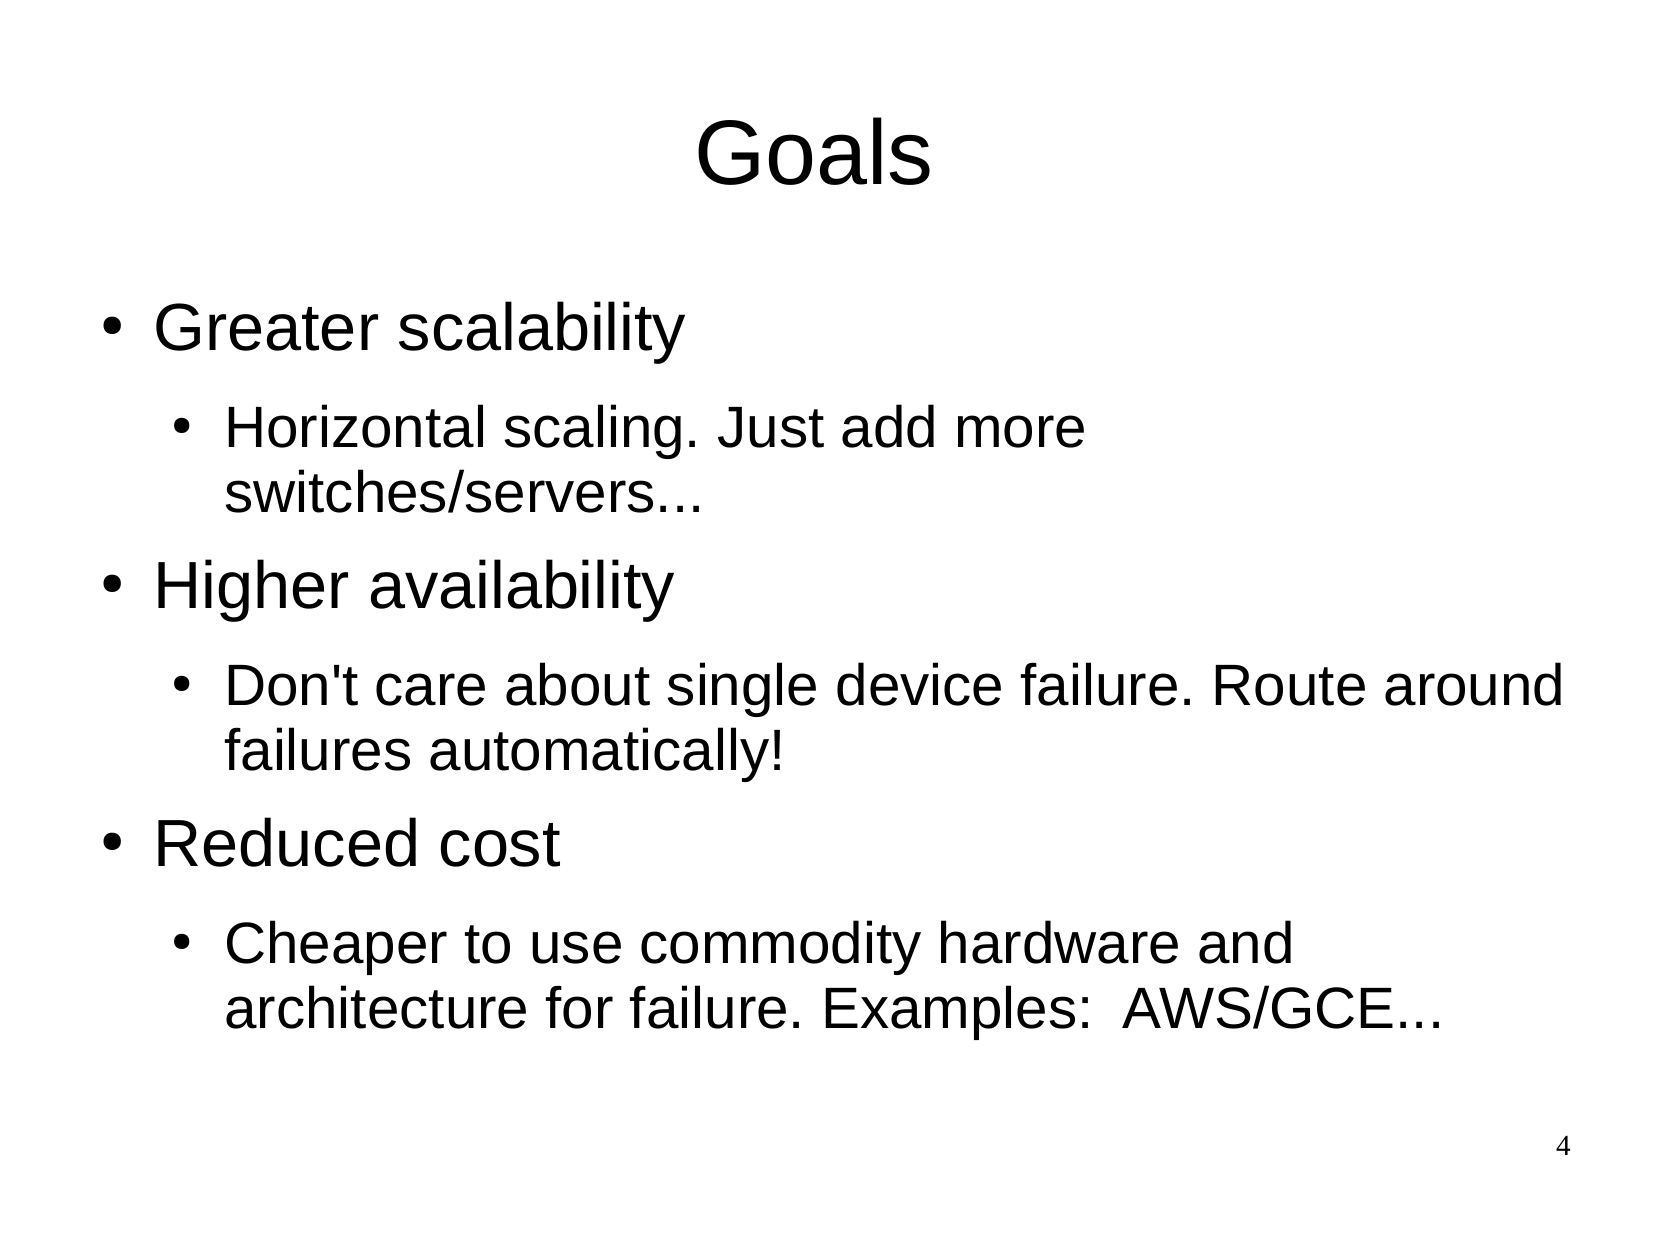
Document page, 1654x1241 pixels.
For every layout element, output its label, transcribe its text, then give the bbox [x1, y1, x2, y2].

title Goals [82, 49, 1571, 257]
list Greater scalability Horizontal scaling. Just add more switches/servers... Higher availability Don't care about single device failure. Route around failures automatically! Reduced cost Cheaper to use commodity hardware and architecture for failure. Examples: AWS/GCE... [82, 290, 1571, 1109]
